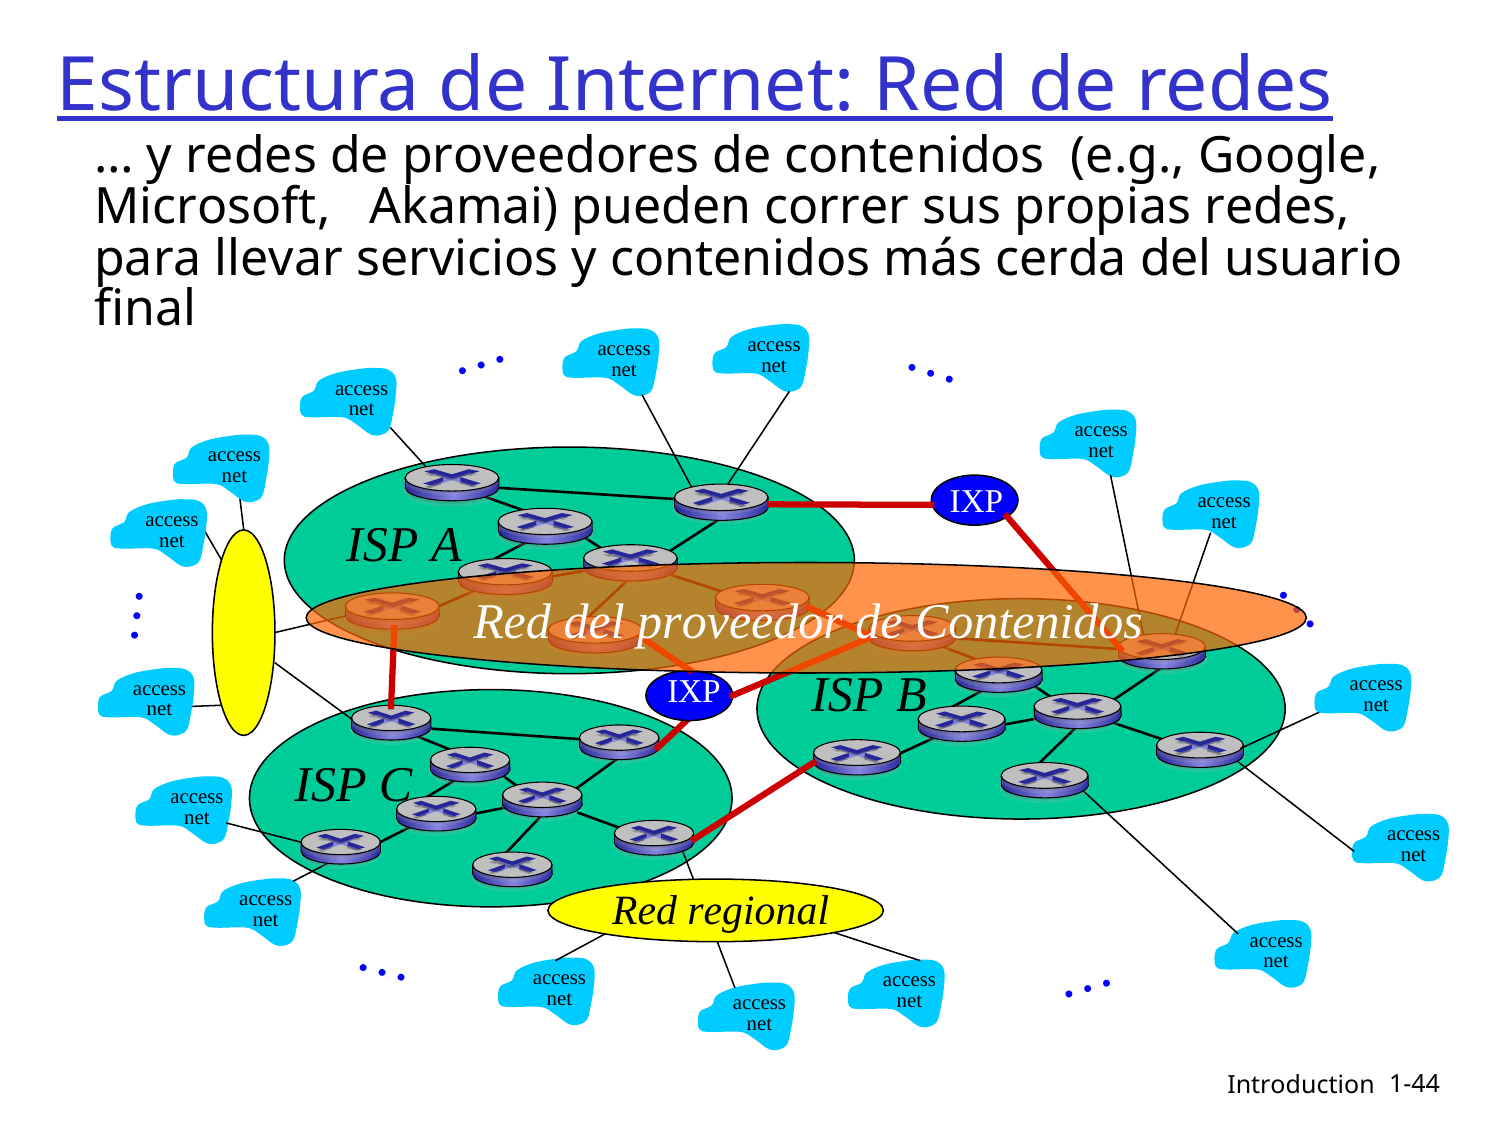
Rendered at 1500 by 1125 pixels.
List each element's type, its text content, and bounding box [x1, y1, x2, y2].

text_box [1275, 980, 1305, 988]
text_box [845, 890, 884, 931]
text_box [212, 529, 275, 736]
text_box [159, 728, 188, 736]
text_box access net [312, 370, 403, 428]
text_box [759, 1043, 788, 1051]
text_box … [1039, 955, 1148, 1060]
text_box [352, 706, 431, 743]
text_box [431, 748, 509, 786]
text_box … [69, 565, 165, 663]
text_box access net [575, 331, 666, 389]
text_box [909, 1020, 938, 1028]
text_box [1001, 762, 1088, 802]
text_box … y redes de proveedores de contenidos (e.g., Google, Microsoft, Akamai) pueden correr sus propias redes, para llevar servicios y contenidos más cerda del usuario final [79, 124, 1477, 236]
text_box access net [710, 985, 801, 1043]
text_box [172, 458, 185, 485]
text_box [266, 939, 294, 946]
text_box [1413, 874, 1442, 882]
text_box [918, 706, 1005, 745]
text_box Red regional [582, 875, 845, 941]
text_box [97, 691, 110, 718]
text_box ISP A [313, 503, 477, 580]
text_box access net [1327, 666, 1418, 724]
text_box access net [110, 670, 201, 728]
text_box [110, 522, 123, 549]
text_box [814, 740, 901, 779]
text_box [299, 391, 312, 418]
text_box [547, 892, 582, 930]
text_box [1224, 541, 1253, 549]
text_box access net [185, 437, 276, 495]
text_box [397, 796, 476, 835]
text_box [773, 384, 803, 392]
text_box [614, 821, 694, 859]
text_box access net [123, 501, 214, 559]
text_box access net [1175, 483, 1266, 541]
text_box [361, 428, 390, 436]
text_box [645, 682, 652, 709]
text_box [135, 799, 148, 826]
text_box access net [148, 779, 239, 837]
text_box [1039, 433, 1052, 460]
text_box access net [510, 960, 601, 1018]
text_box [1214, 943, 1227, 970]
text_box access net [725, 326, 816, 384]
text_box [473, 852, 551, 891]
text_box … [882, 300, 992, 409]
text_box [204, 901, 217, 928]
text_box [712, 347, 725, 374]
text_box [1376, 724, 1405, 732]
text_box [624, 389, 653, 397]
text_box [1351, 837, 1365, 864]
text_box [1157, 733, 1244, 771]
text_box … [420, 292, 530, 400]
title Estructura de Internet: Red de redes [41, 27, 1469, 134]
text_box Introduction [914, 1060, 1390, 1109]
text_box … [1252, 534, 1374, 658]
text_box 1-<number> [1365, 1060, 1477, 1106]
text_box access net [1227, 922, 1318, 980]
text_box [1101, 470, 1130, 478]
text_box access net [1052, 412, 1143, 470]
text_box [1314, 687, 1327, 714]
text_box [1162, 504, 1175, 530]
text_box [301, 830, 380, 868]
text_box … [323, 940, 431, 1045]
text_box [559, 1018, 588, 1026]
text_box Red del proveedor de Contenidos [458, 580, 1159, 657]
text_box [405, 465, 498, 503]
text_box ISP C [262, 743, 428, 820]
text_box [171, 559, 201, 567]
text_box [667, 717, 712, 721]
text_box IXP [934, 471, 1019, 527]
text_box [697, 1006, 710, 1032]
text_box [676, 485, 767, 523]
text_box ISP B [778, 671, 942, 729]
text_box access net [1365, 816, 1456, 874]
text_box access net [217, 881, 307, 939]
text_box [580, 725, 658, 763]
text_box [504, 783, 581, 821]
text_box access net [860, 962, 951, 1020]
text_box [1035, 694, 1121, 732]
text_box [234, 495, 263, 503]
text_box IXP [652, 671, 736, 717]
text_box [497, 981, 510, 1007]
text_box [847, 983, 860, 1010]
text_box [306, 545, 1307, 696]
text_box [562, 352, 575, 378]
text_box [197, 837, 225, 844]
text_box [498, 509, 592, 548]
